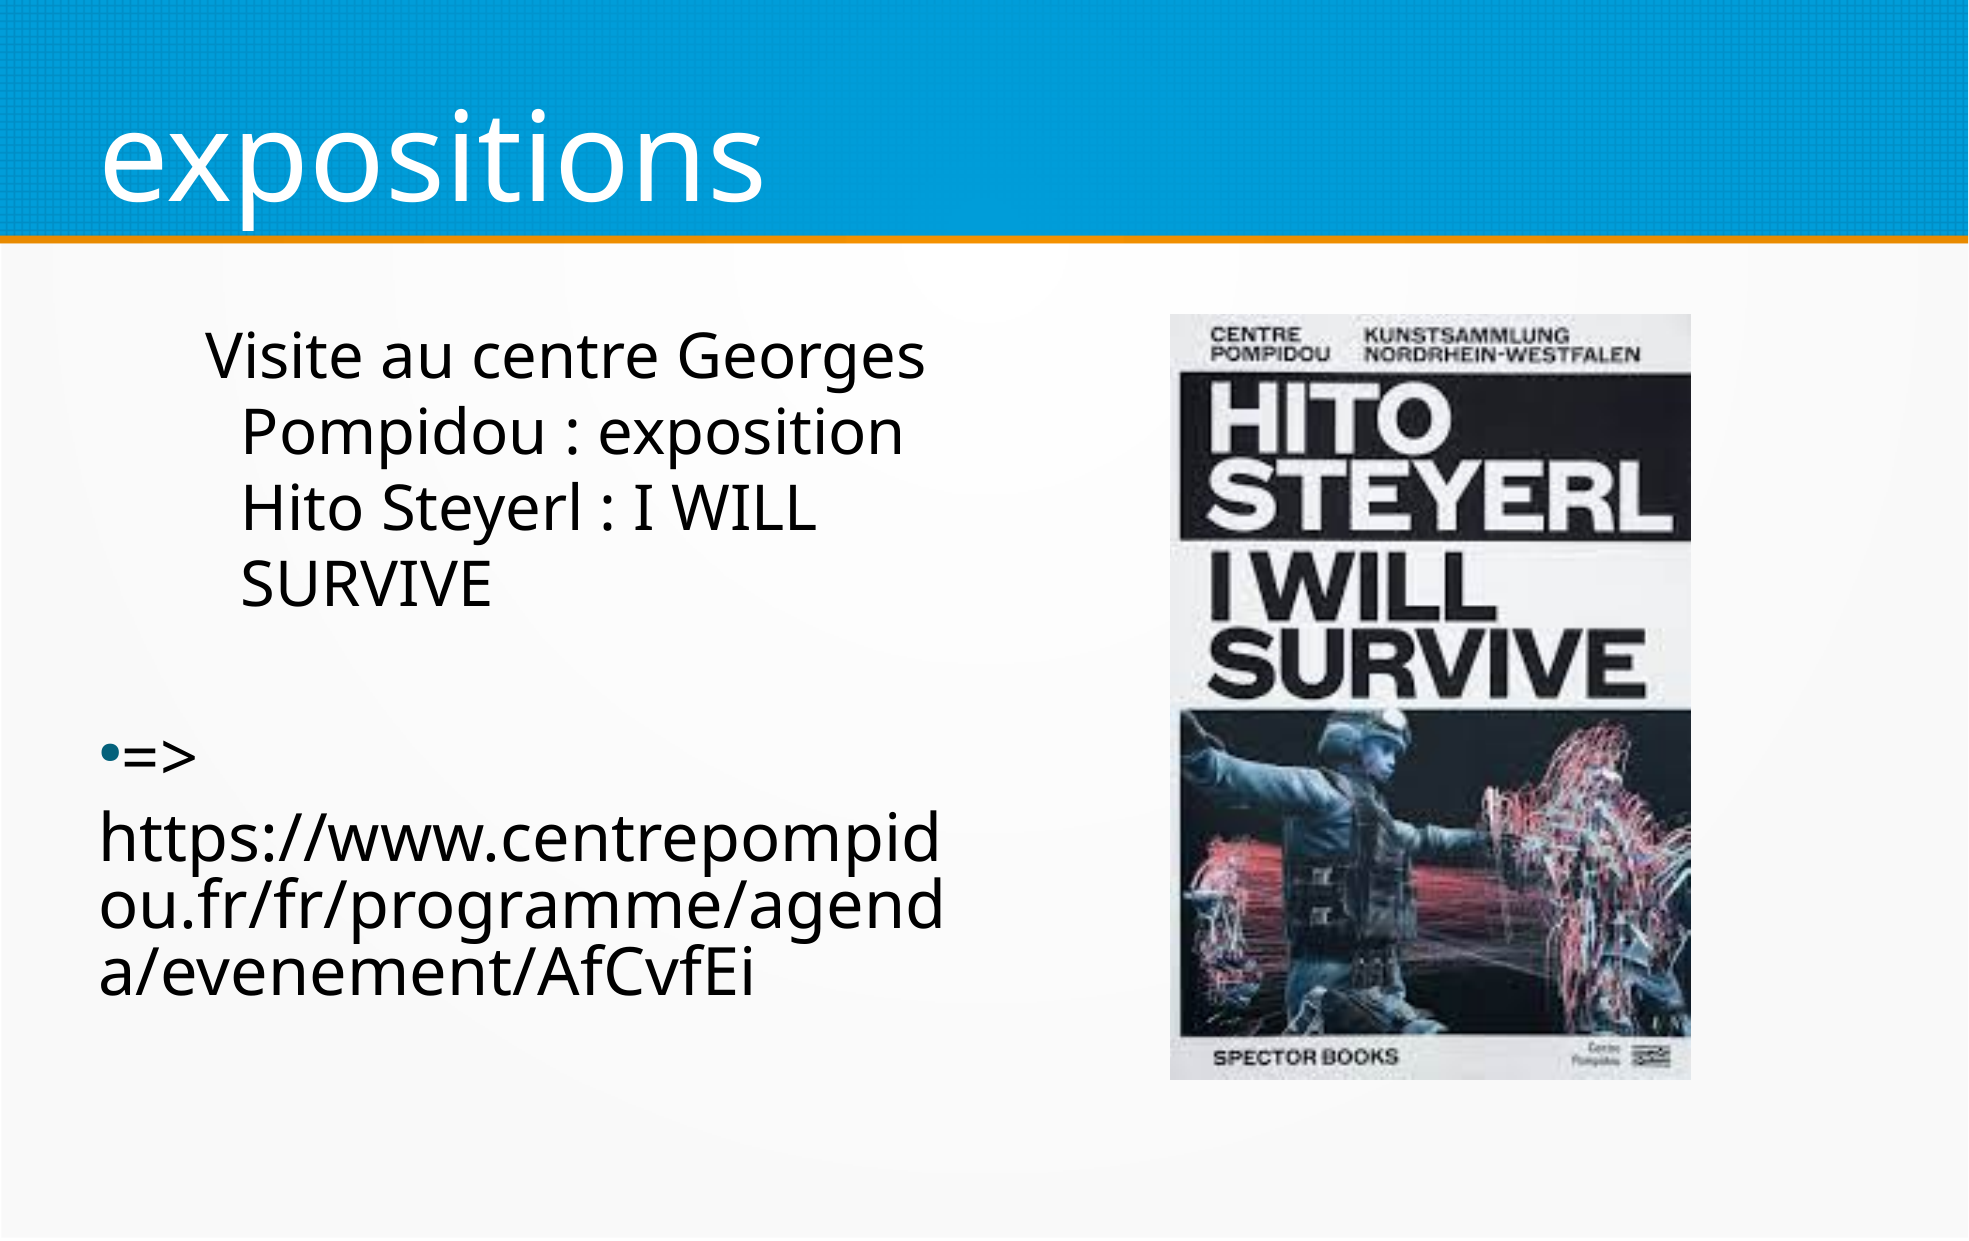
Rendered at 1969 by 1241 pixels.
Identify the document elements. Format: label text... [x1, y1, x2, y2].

list => https://www.centrepompidou.fr/fr/programme/agenda/evenement/AfCvfEi [98, 714, 958, 1080]
title expositions [98, 19, 1870, 227]
picture [1170, 315, 1691, 1081]
list Visite au centre Georges Pompidou : exposition Hito Steyerl : I WILL SURVIVE [98, 315, 958, 680]
